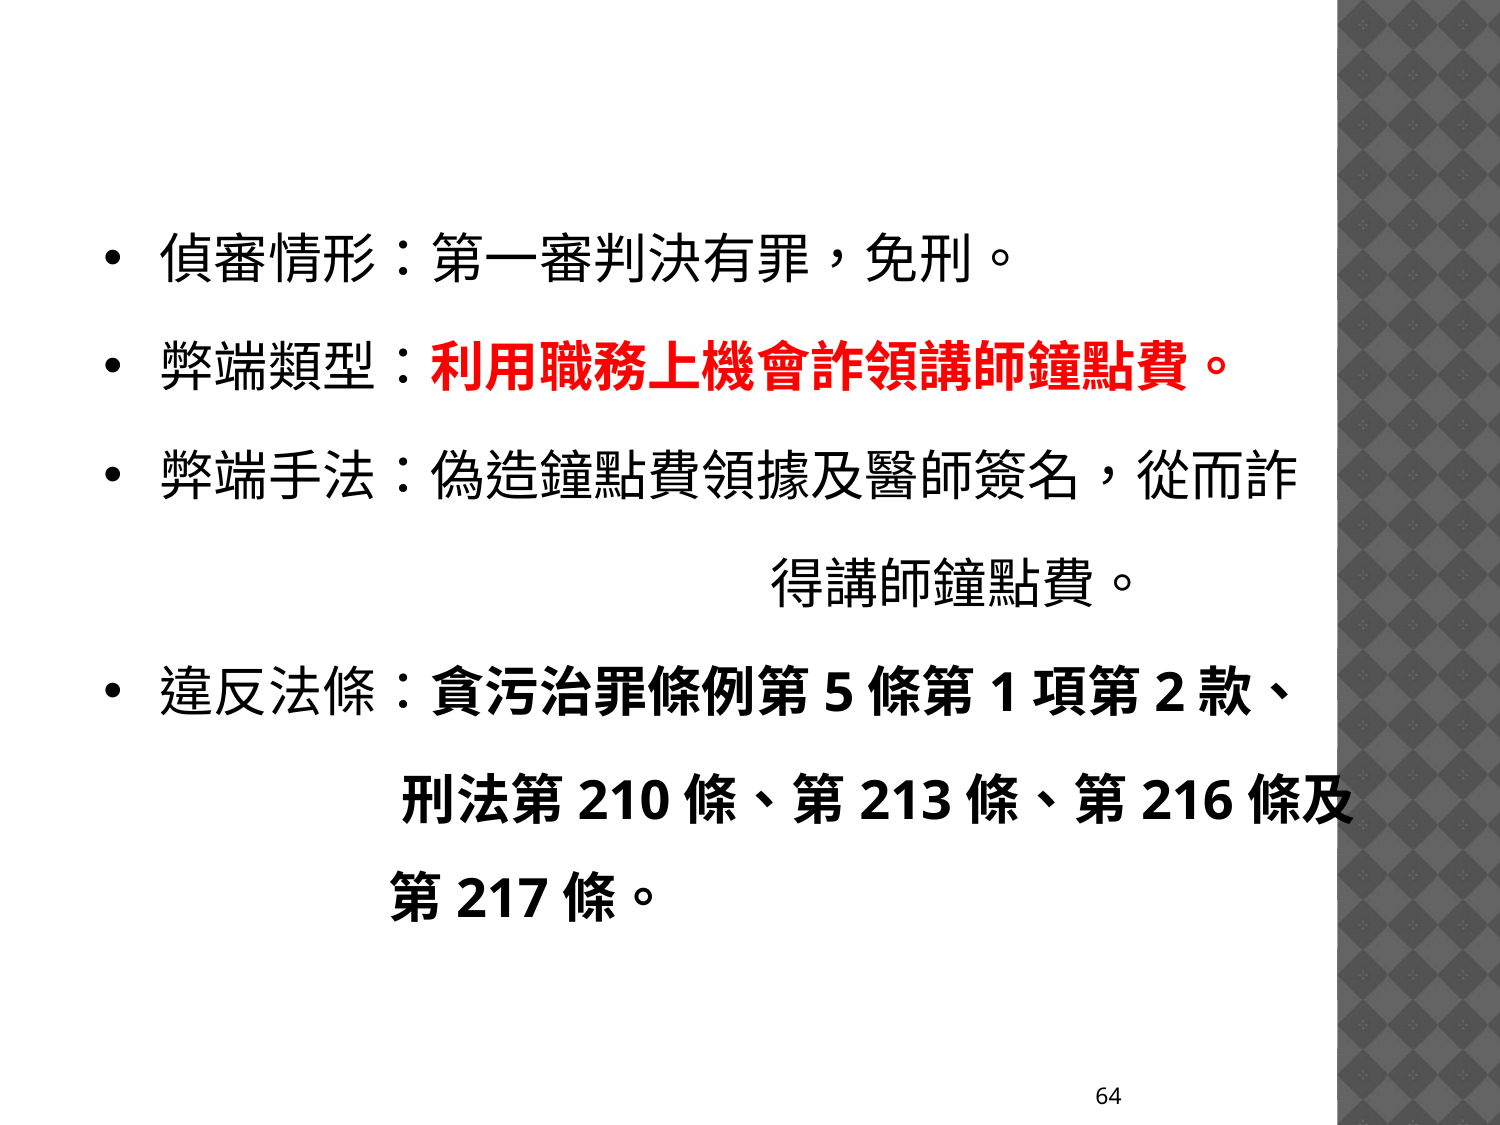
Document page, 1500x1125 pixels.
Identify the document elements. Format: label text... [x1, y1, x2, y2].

picture [1337, 0, 1500, 1125]
slide_number <編號> [1025, 1075, 1122, 1113]
text_box 偵審情形：第一審判決有罪，免刑。 弊端類型：利用職務上機會詐領講師鐘點費。 弊端手法：偽造鐘點費領據及醫師簽名，從而詐 得講師鐘點費。 違反法條：貪污治罪條例第5條第1項第2款、 刑法第210條、第213條、第216條及 第217條。 [88, 184, 1376, 936]
